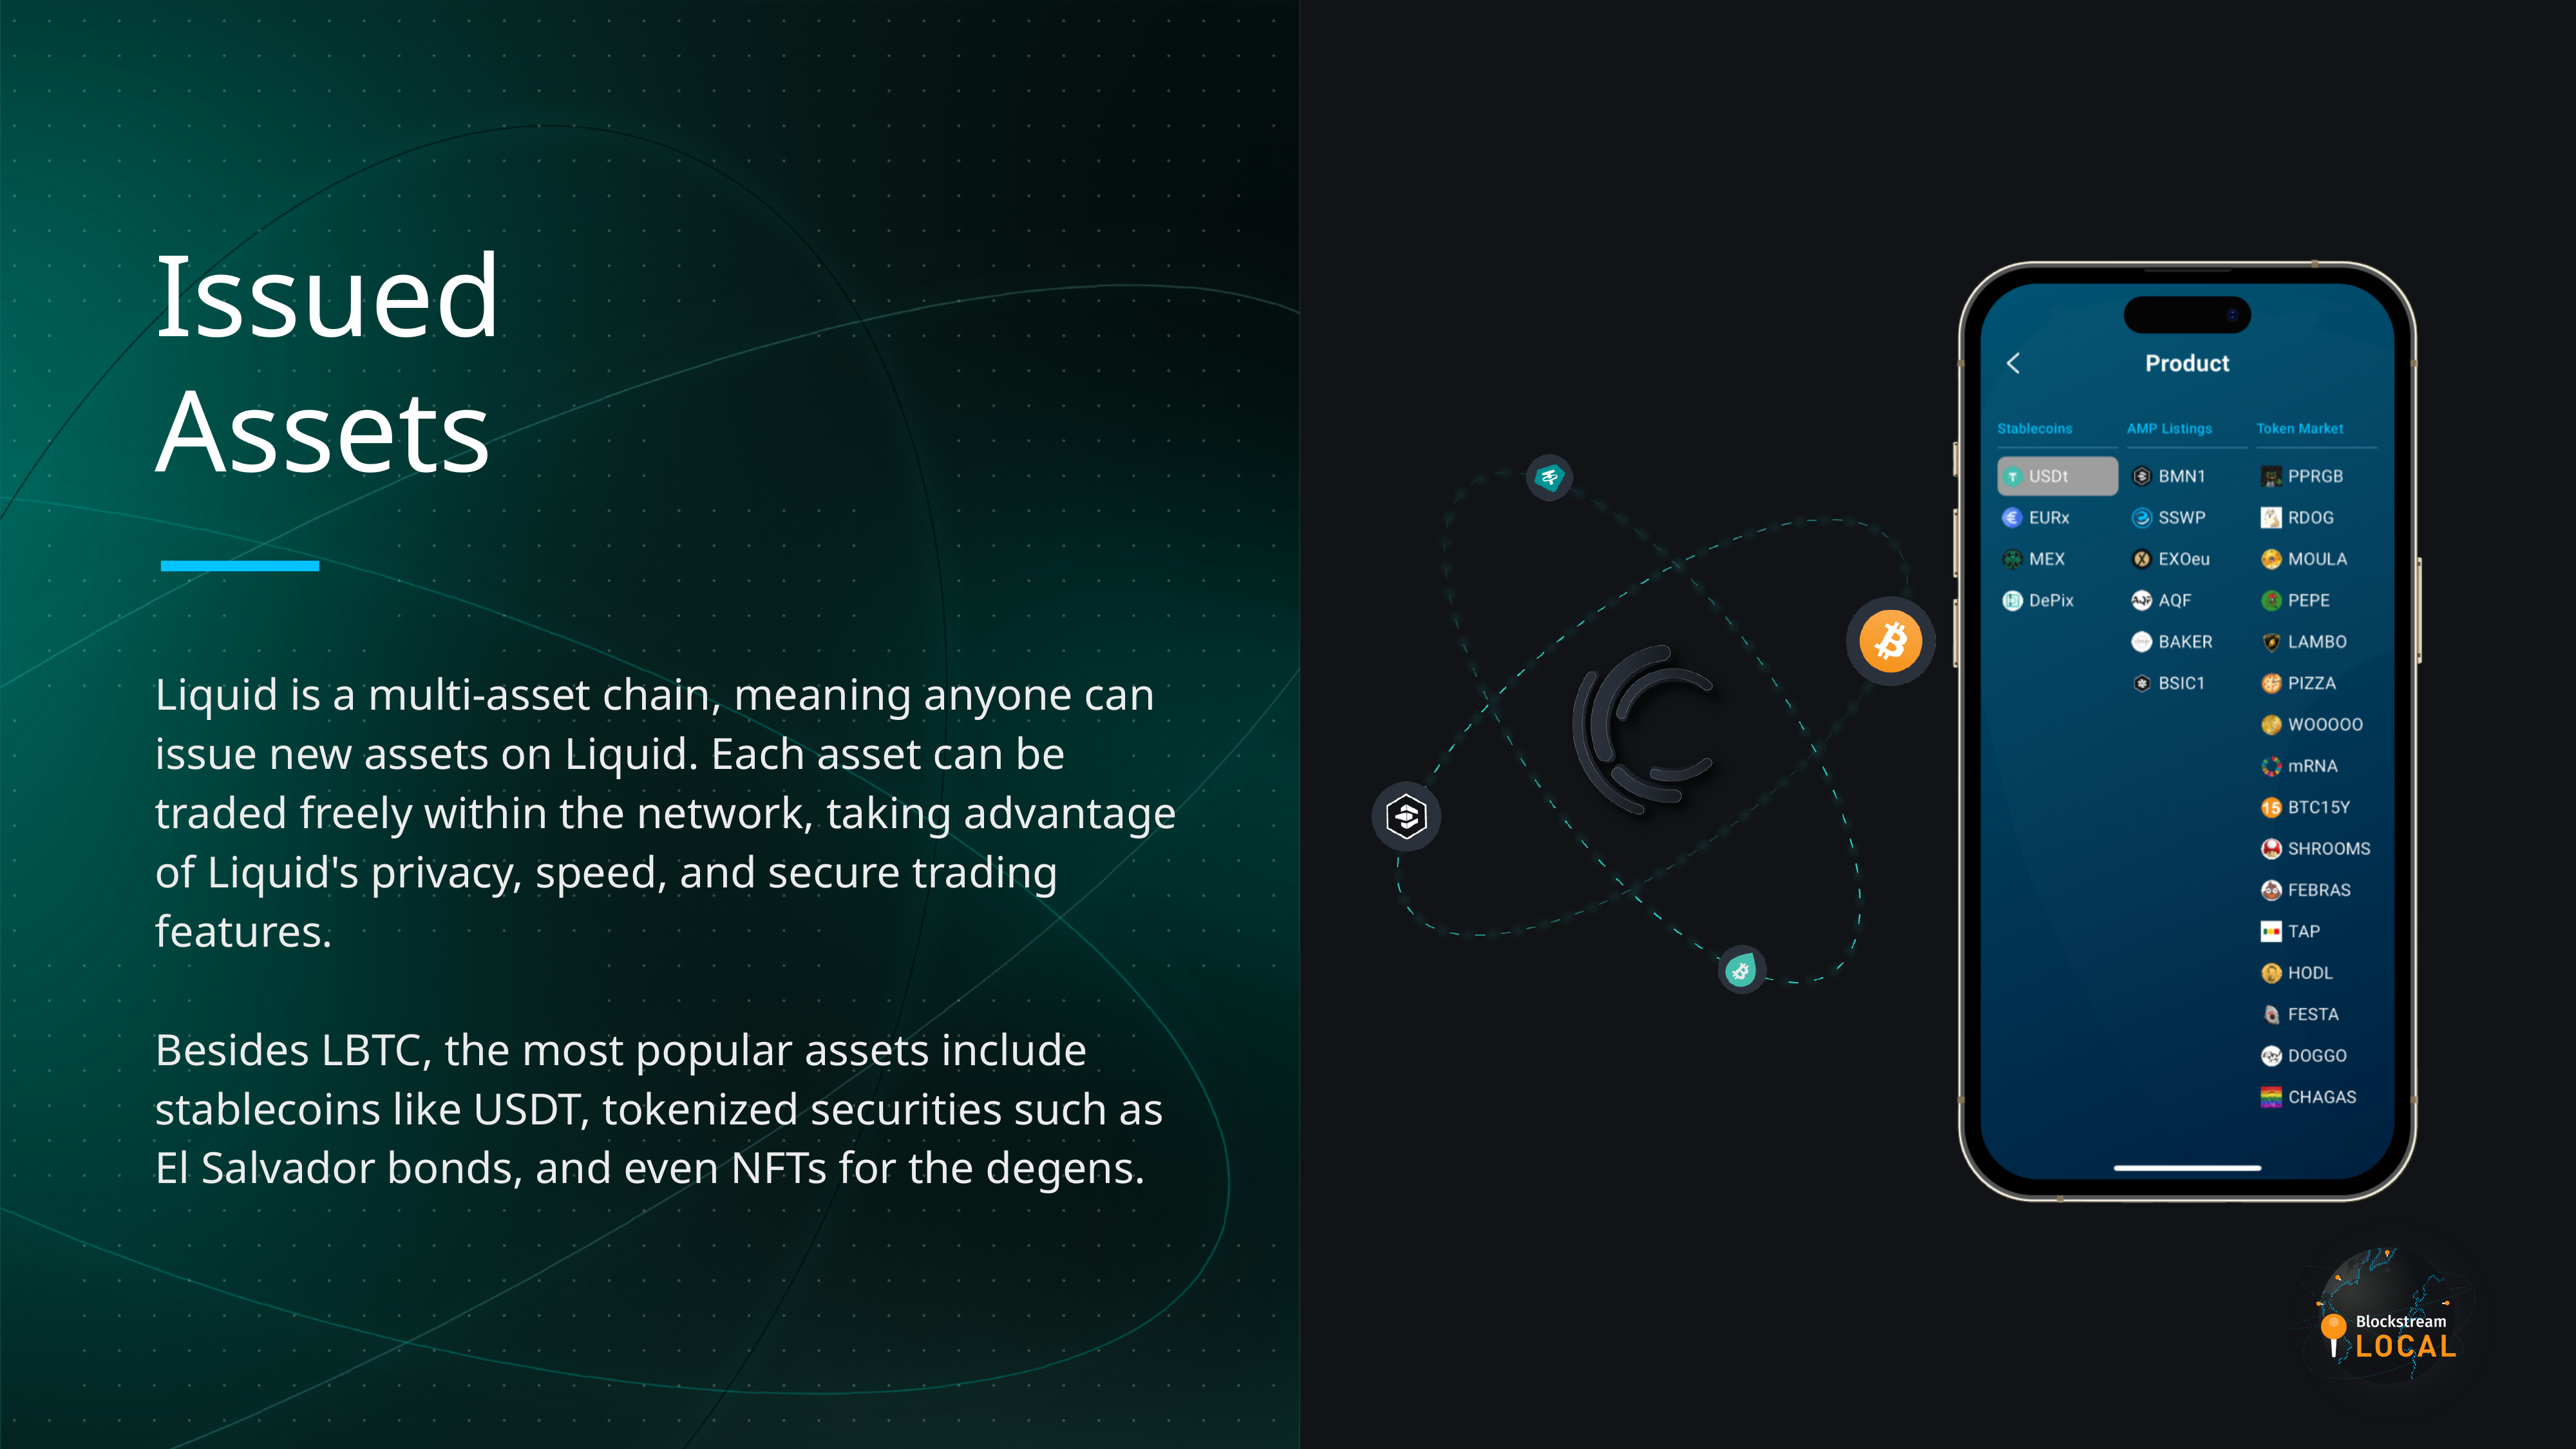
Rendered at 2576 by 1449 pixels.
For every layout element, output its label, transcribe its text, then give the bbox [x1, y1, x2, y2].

picture [1371, 56, 2576, 1449]
text_box Issued Assets [129, 198, 1261, 520]
picture [0, 0, 1300, 1449]
text_box Liquid is a multi-asset chain, meaning anyone can issue new assets on Liquid. Each asset can be traded freely within the network, taking advantage of Liquid's privacy, speed, and secure trading features. Besides LBTC, the most popular assets include stablecoins like USDT, tokenized securities such as El Salvador bonds, and even NFTs for the degens. [129, 633, 1222, 1218]
text_box [160, 560, 319, 572]
